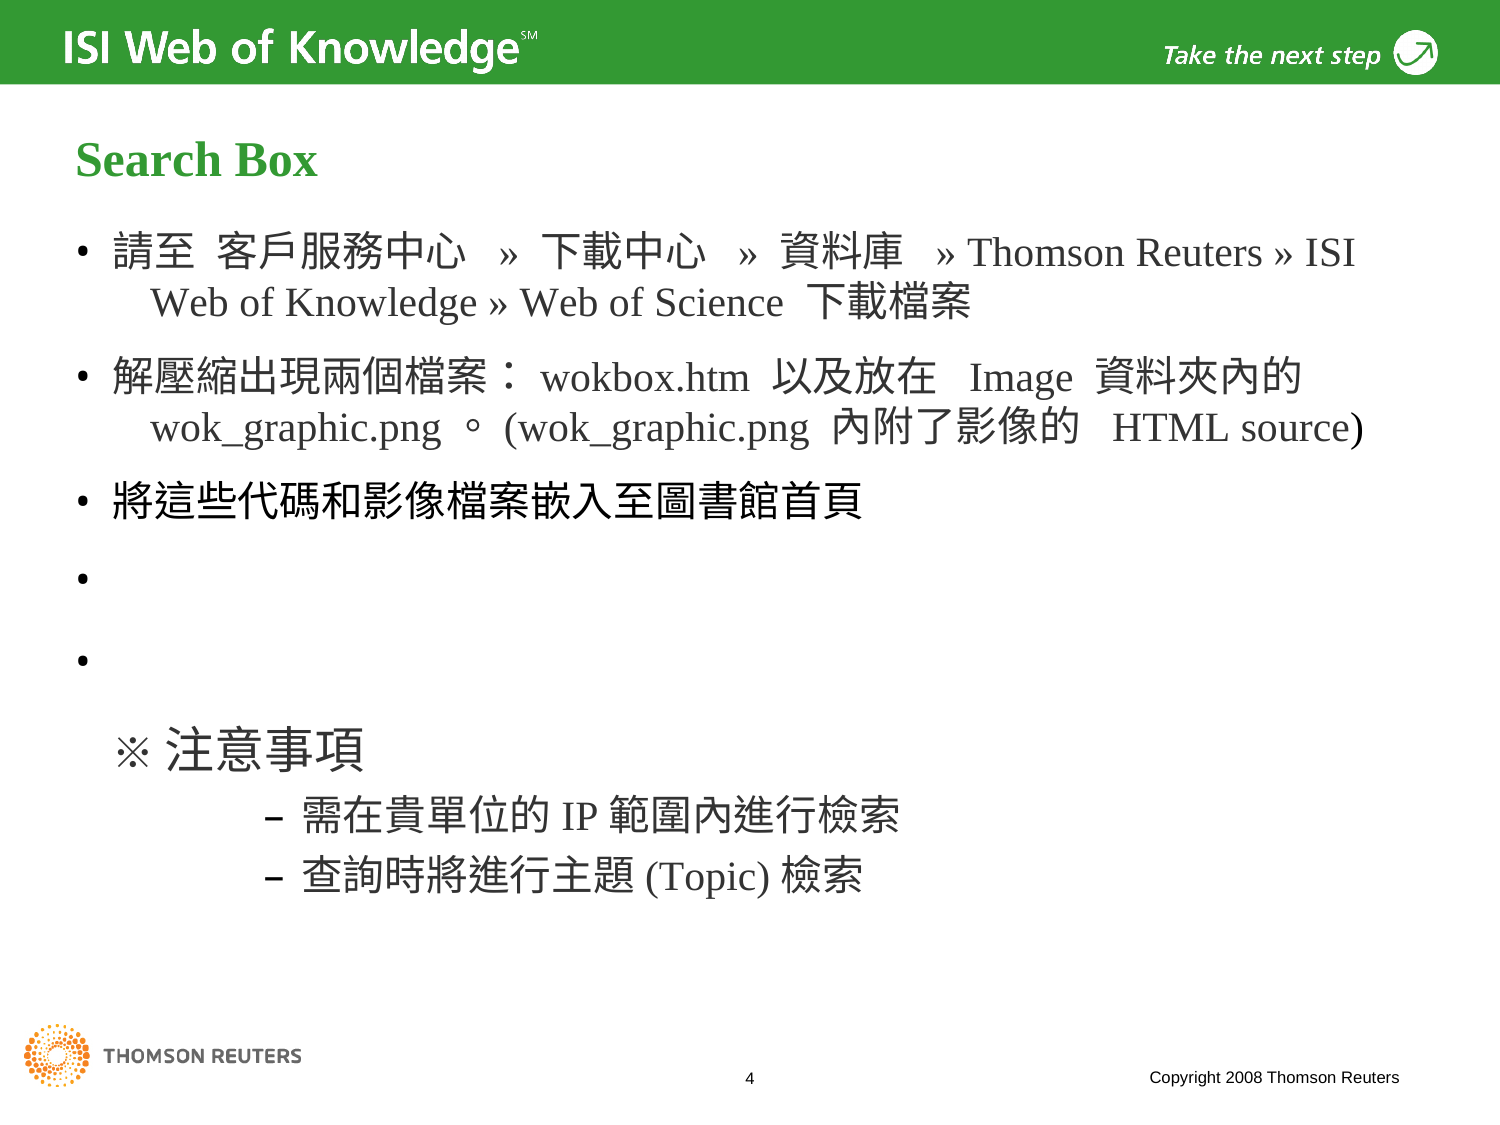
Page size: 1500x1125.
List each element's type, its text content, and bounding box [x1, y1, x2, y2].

title Search Box [75, 111, 1426, 187]
list 請至 客戶服務中心 » 下載中心 » 資料庫 » Thomson Reuters » ISI Web of Knowledge » Web of Science 下載檔案 解壓縮出現兩個檔案：wokbox.htm 以及放在 Image 資料夾內的wok_graphic.png。(wok_graphic.png 內附了影像的 HTML source) 將這些代碼和影像檔案嵌入至圖書館首頁 ※注意事項 需在貴單位的IP範圍內進行檢索 查詢時將進行主題(Topic)檢索 [75, 224, 1426, 975]
